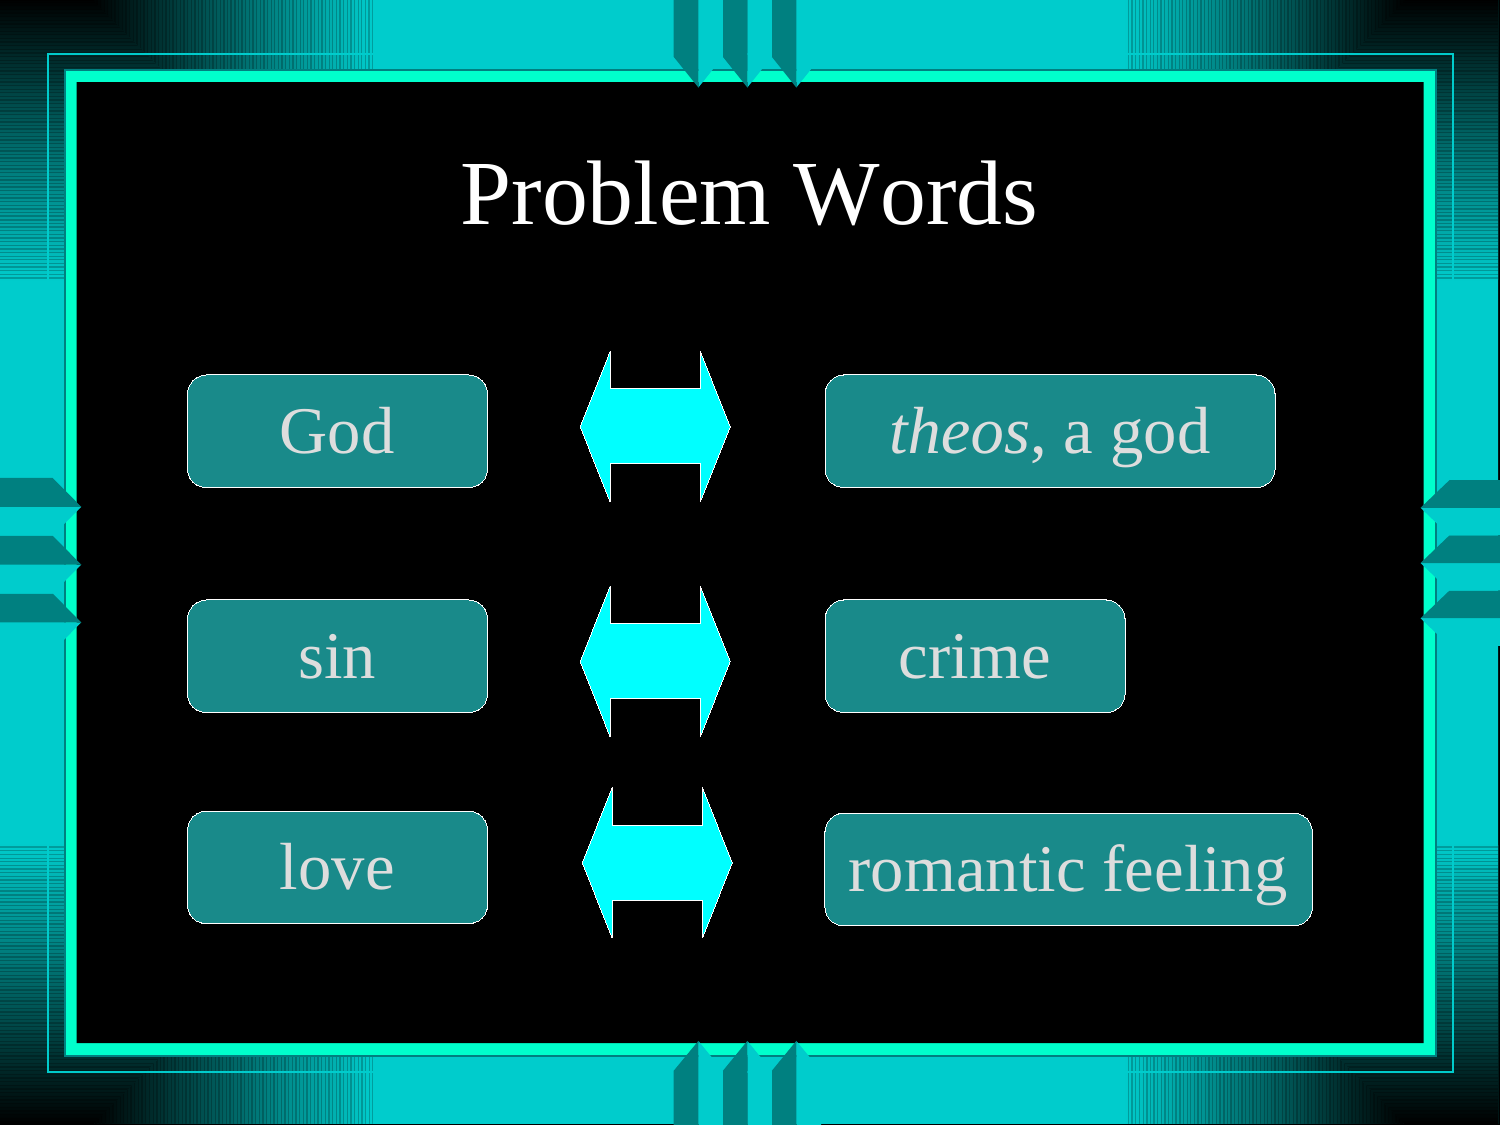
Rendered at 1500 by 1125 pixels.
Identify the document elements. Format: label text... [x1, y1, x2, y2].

text_box romantic feeling [824, 813, 1313, 926]
text_box [582, 787, 733, 938]
text_box [580, 351, 731, 502]
title Problem Words [112, 99, 1388, 288]
text_box God [187, 374, 488, 488]
text_box [580, 586, 731, 737]
text_box love [187, 811, 488, 924]
text_box crime [825, 599, 1126, 713]
text_box theos, a god [825, 374, 1276, 488]
text_box sin [187, 599, 488, 713]
